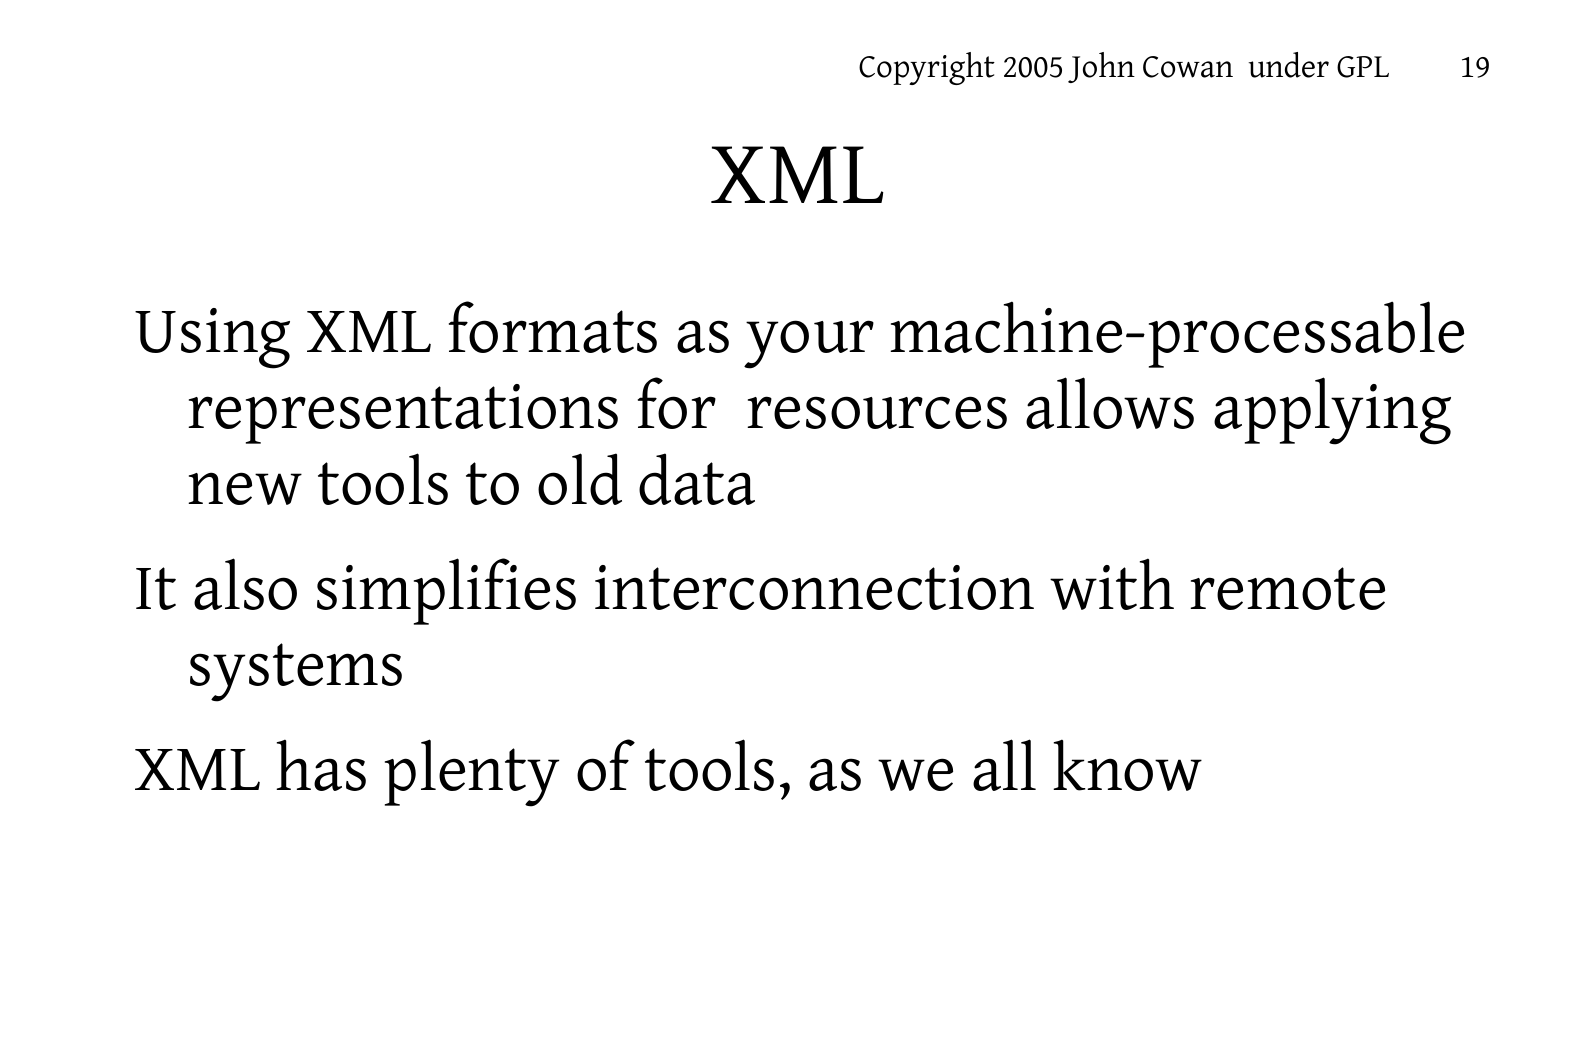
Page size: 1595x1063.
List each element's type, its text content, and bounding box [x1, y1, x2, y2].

list Using XML formats as your machine-processable representations for resources allows applying new tools to old data It also simplifies interconnection with remote systems XML has plenty of tools, as we all know [117, 295, 1479, 1063]
title XML [117, 88, 1479, 266]
